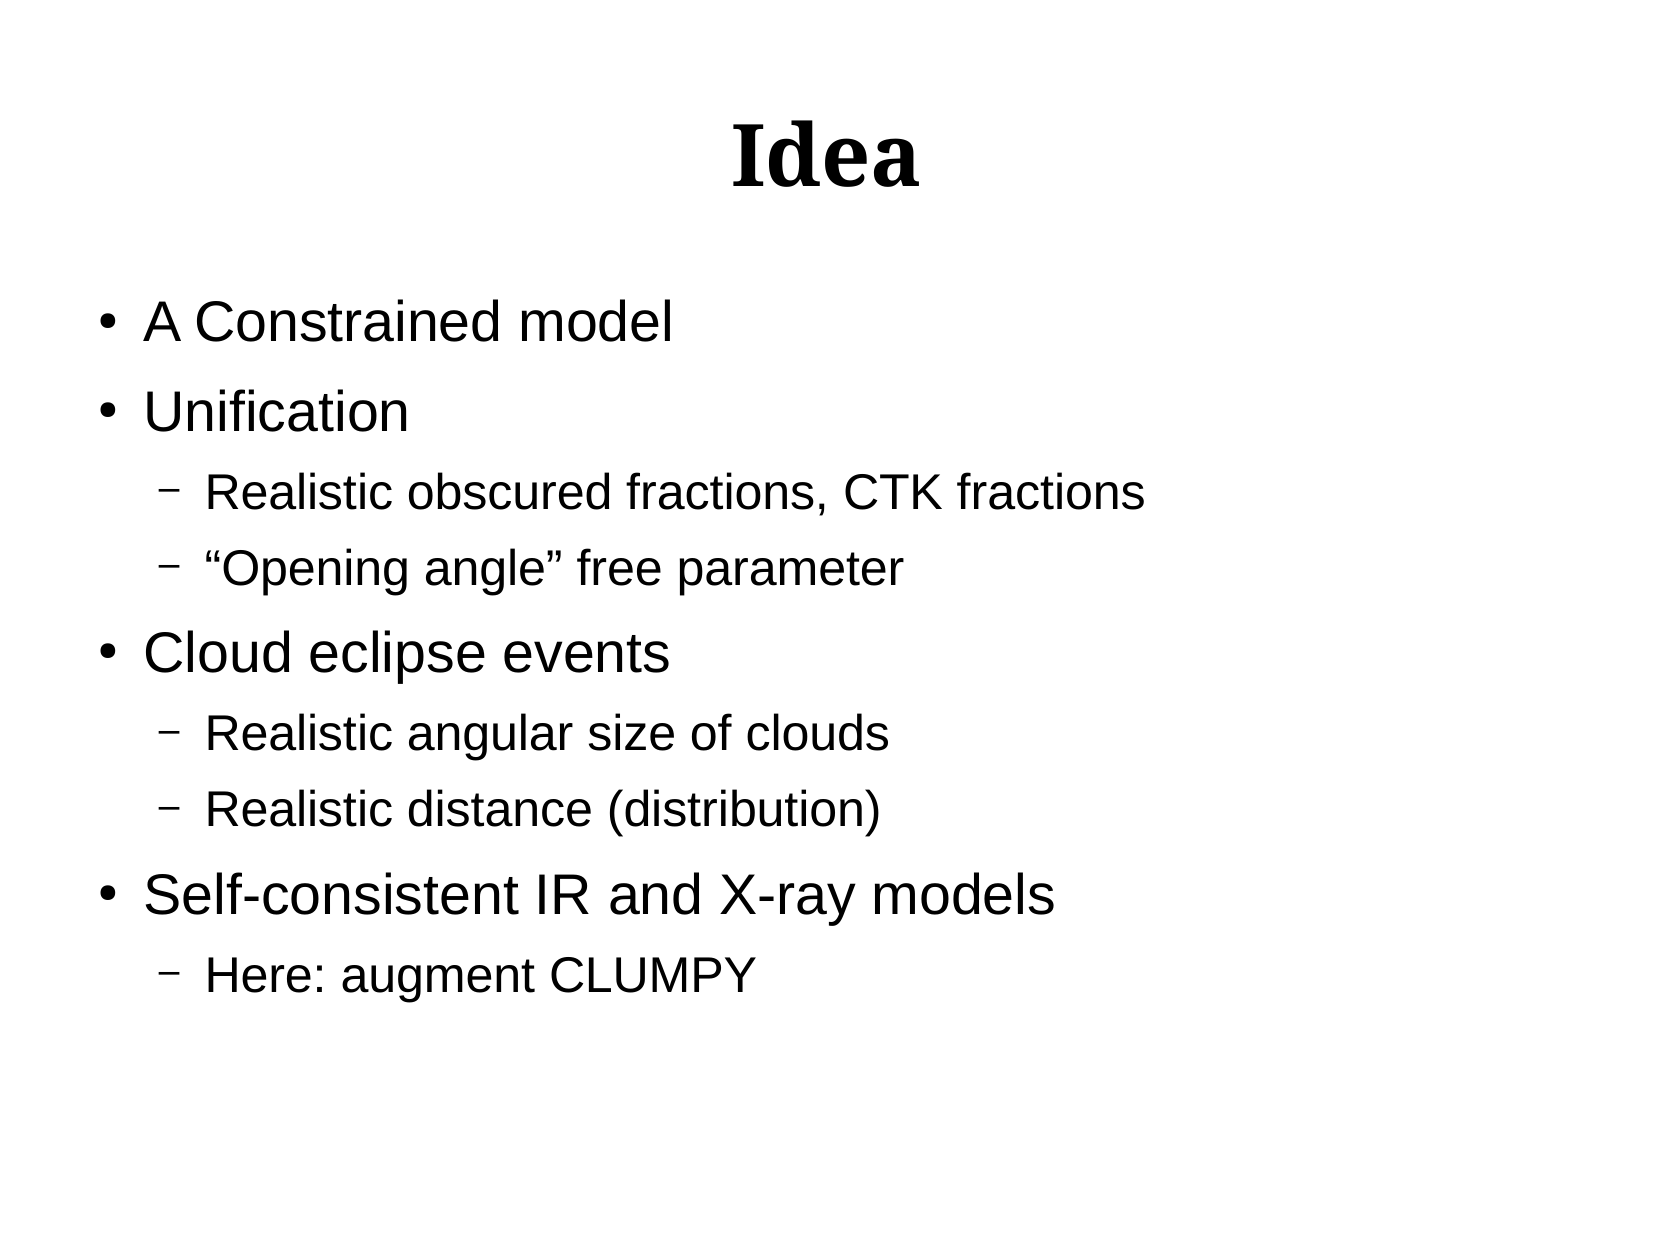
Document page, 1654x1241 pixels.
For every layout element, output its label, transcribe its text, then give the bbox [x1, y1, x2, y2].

title Idea [82, 49, 1571, 257]
list A Constrained model Unification Realistic obscured fractions, CTK fractions “Opening angle” free parameter Cloud eclipse events Realistic angular size of clouds Realistic distance (distribution) Self-consistent IR and X-ray models Here: augment CLUMPY [82, 290, 1571, 1010]
